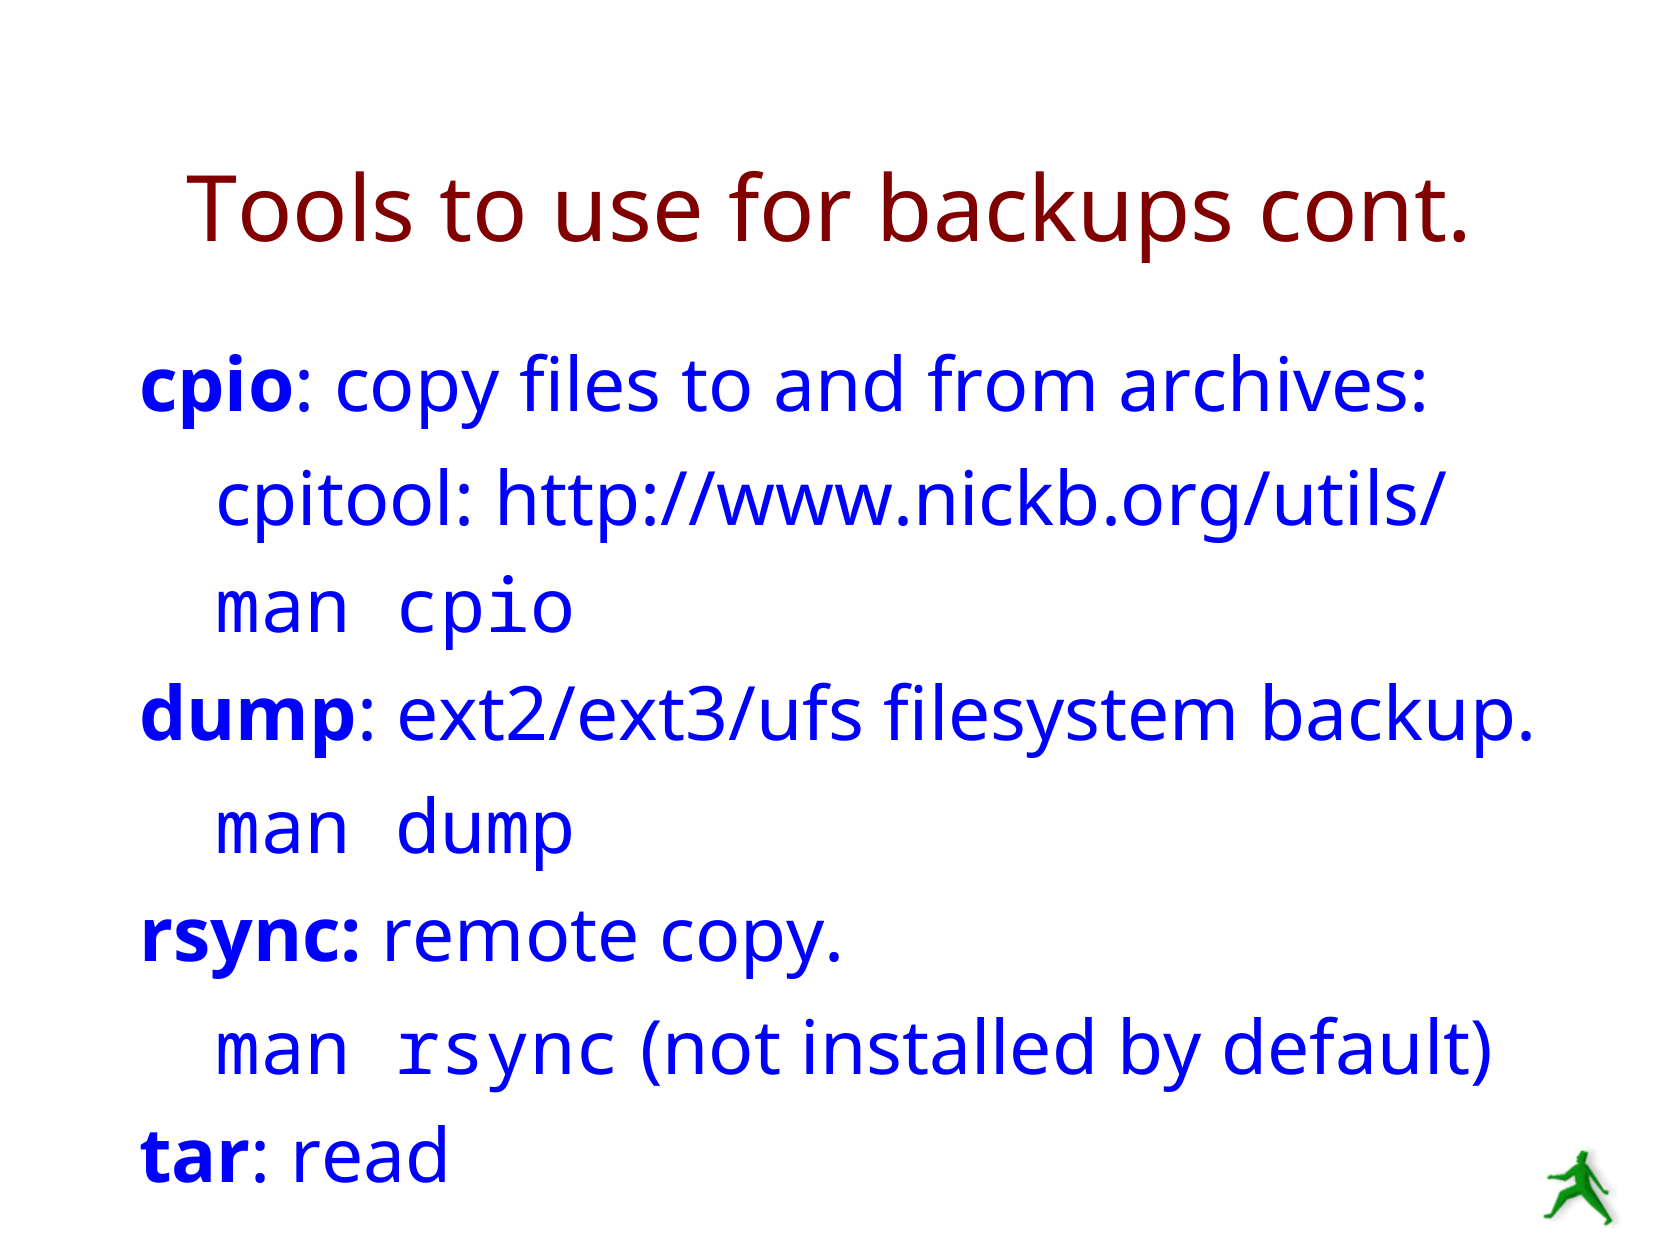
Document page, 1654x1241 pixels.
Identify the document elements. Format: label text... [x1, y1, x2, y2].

picture [1541, 1135, 1633, 1228]
title Tools to use for backups cont. [87, 97, 1572, 316]
list cpio: copy files to and from archives: cpitool: http://www.nickb.org/utils/ man cpio dump: ext2/ext3/ufs filesystem backup. man dump rsync: remote copy. man rsync (not installed by default) tar: read man tar [121, 344, 1560, 1226]
